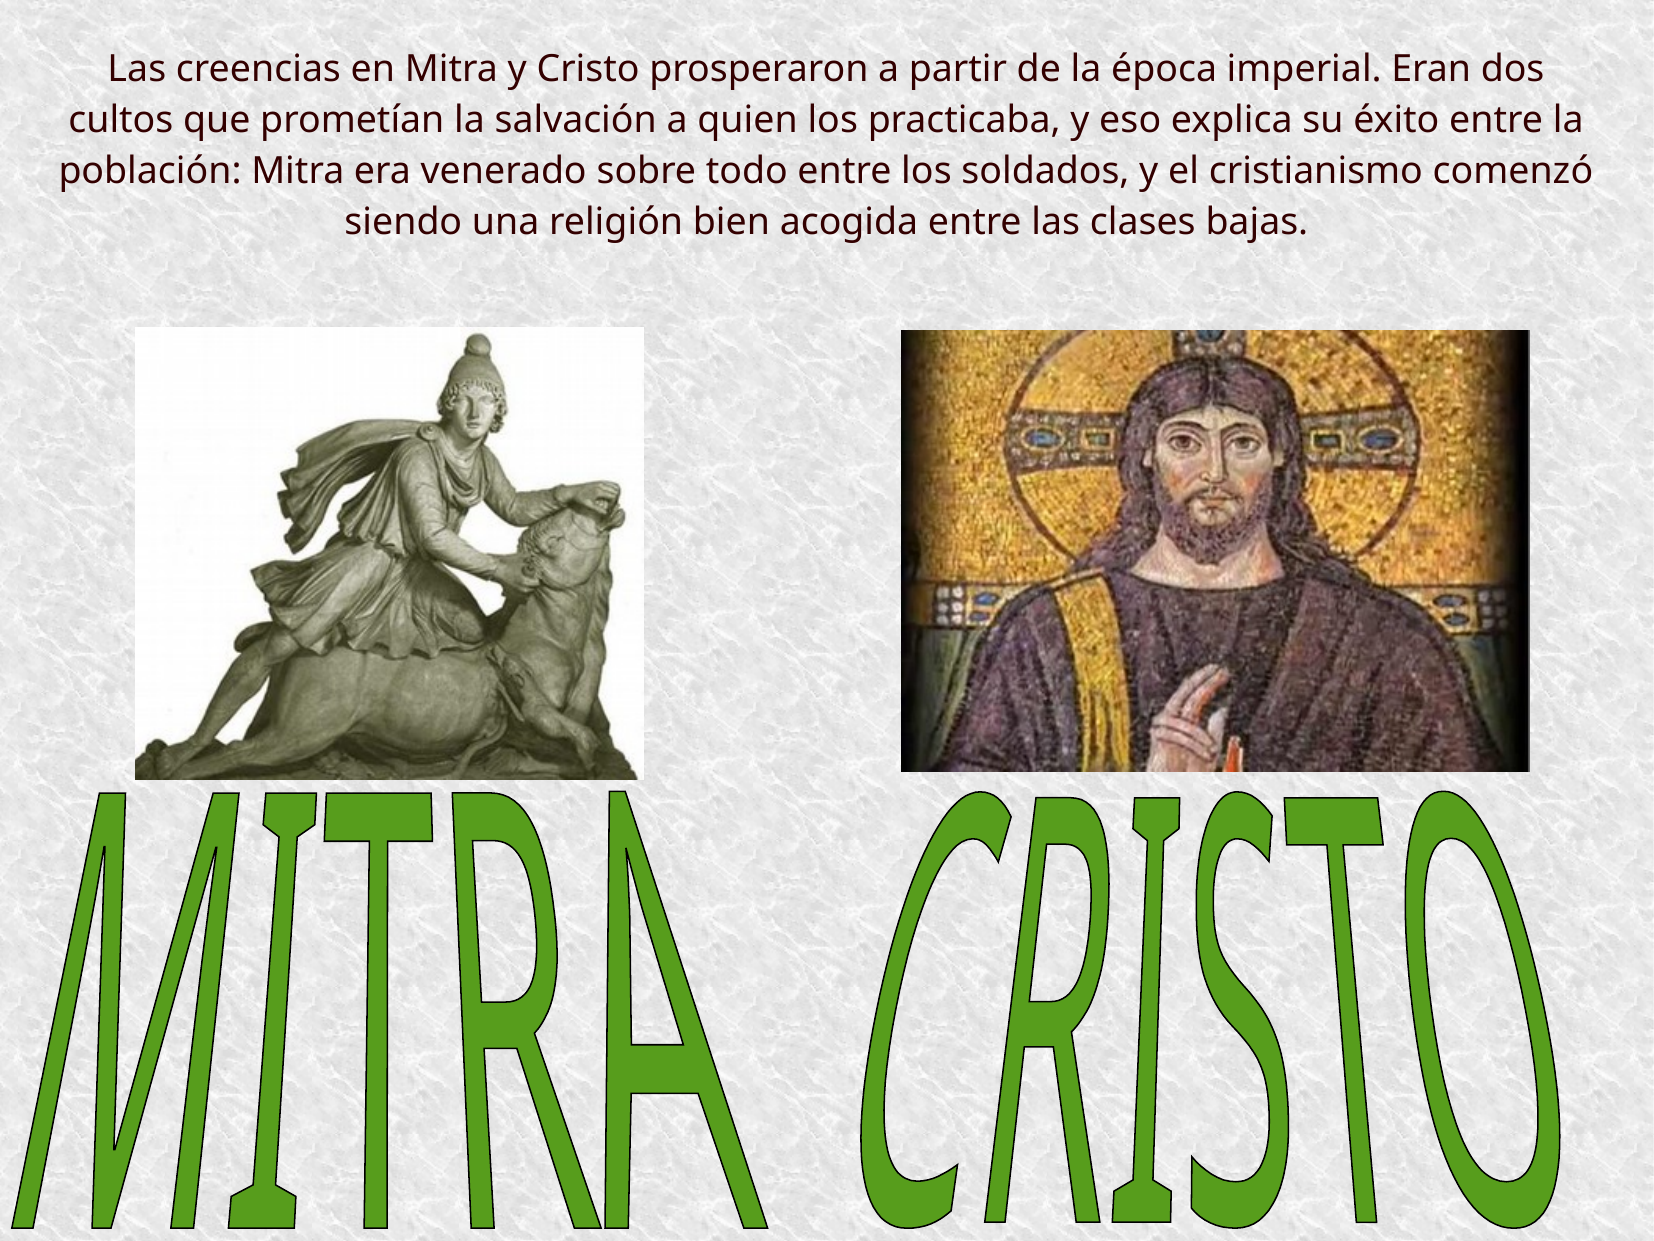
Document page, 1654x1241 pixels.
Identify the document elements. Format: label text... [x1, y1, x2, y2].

text_box Las creencias en Mitra y Cristo prosperaron a partir de la época imperial. Eran dos cultos que prometían la salvación a quien los practicaba, y eso explica su éxito entre la población: Mitra era venerado sobre todo entre los soldados, y el cristianismo comenzó siendo una religión bien acogida entre las clases bajas. [35, 33, 1619, 311]
text_box CRISTO [1112, 797, 1180, 1223]
text_box CRISTO [1191, 791, 1289, 1229]
text_box MITRA [452, 792, 602, 1229]
text_box CRISTO [1405, 791, 1560, 1229]
text_box MITRA [605, 791, 768, 1229]
text_box MITRA [324, 793, 433, 1229]
text_box CRISTO [860, 791, 1012, 1229]
picture [0, 0, 1654, 1241]
text_box CRISTO [1284, 797, 1384, 1223]
text_box CRISTO [984, 797, 1109, 1223]
text_box MITRA [11, 793, 239, 1229]
text_box MITRA [228, 793, 317, 1229]
